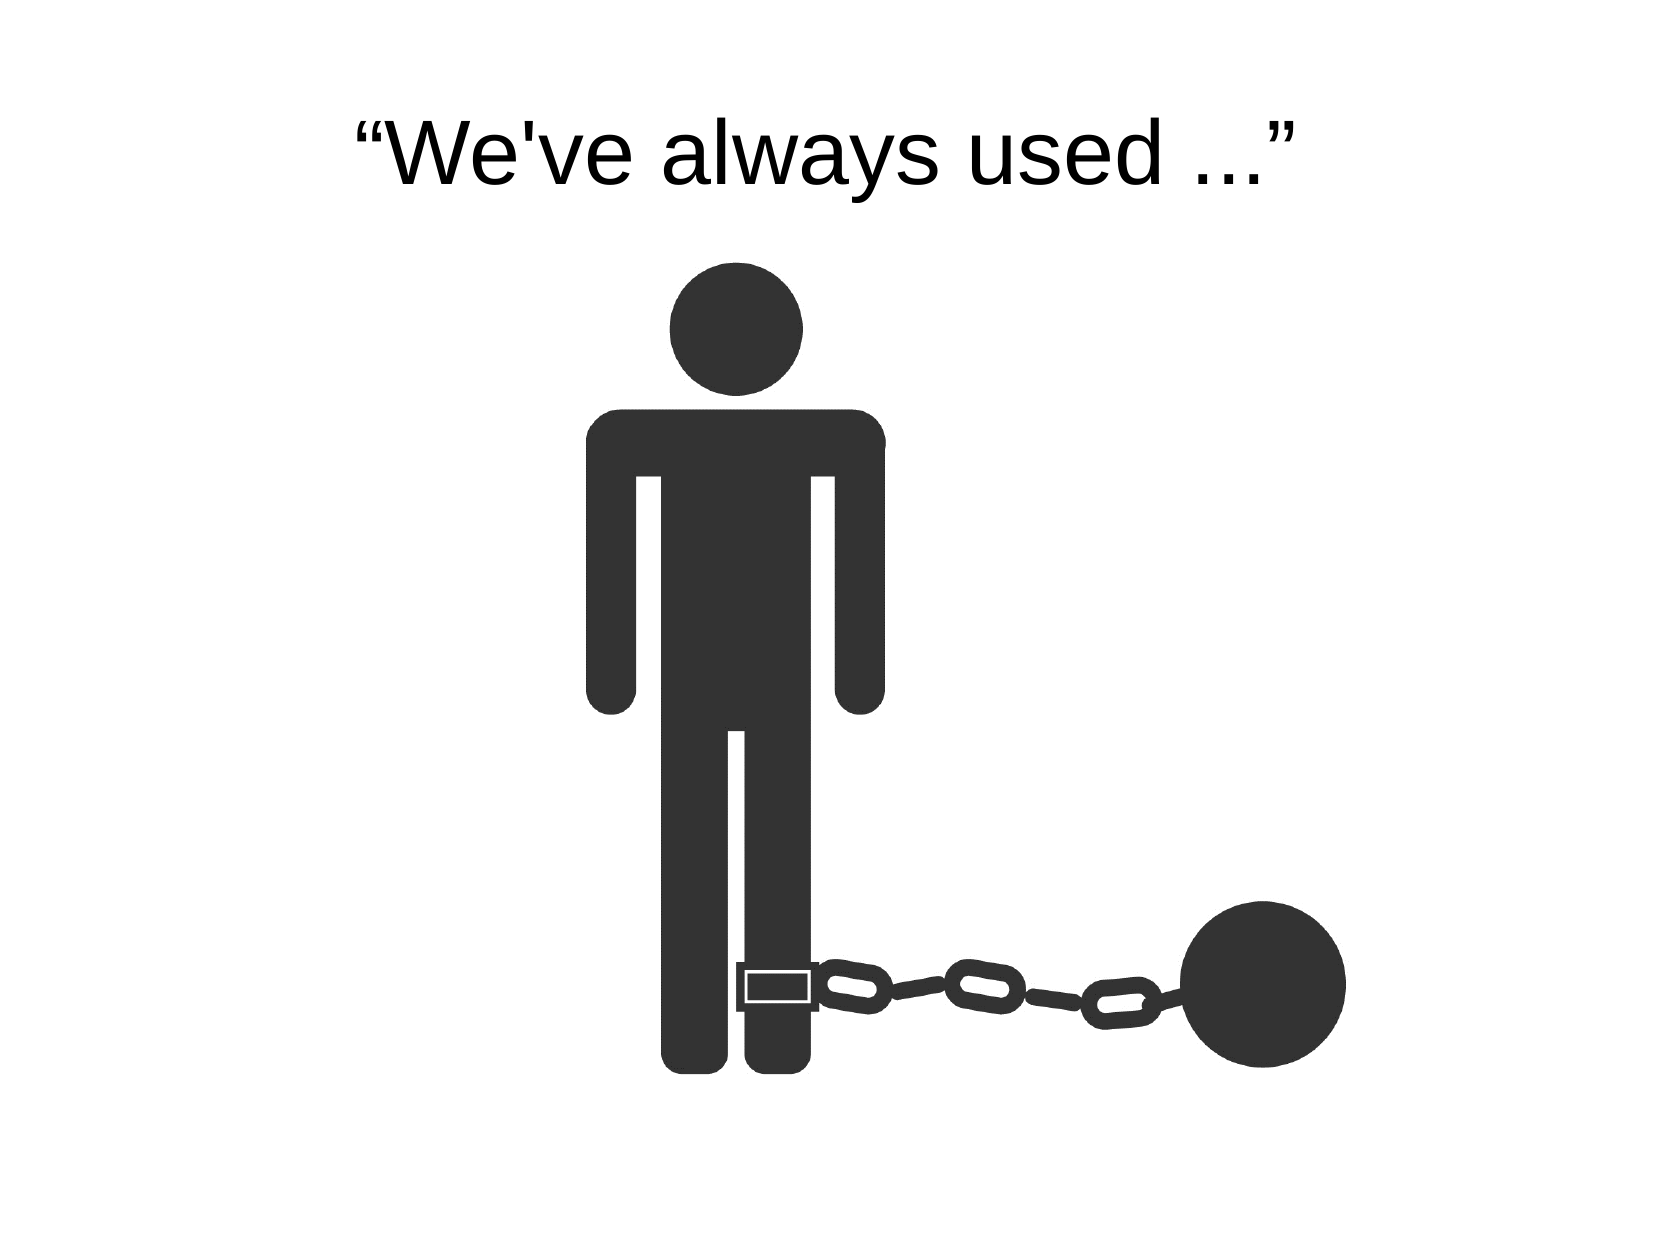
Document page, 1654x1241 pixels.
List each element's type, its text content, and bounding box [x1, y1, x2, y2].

title “We've always used ...” [82, 49, 1571, 257]
picture [389, 257, 1418, 1234]
